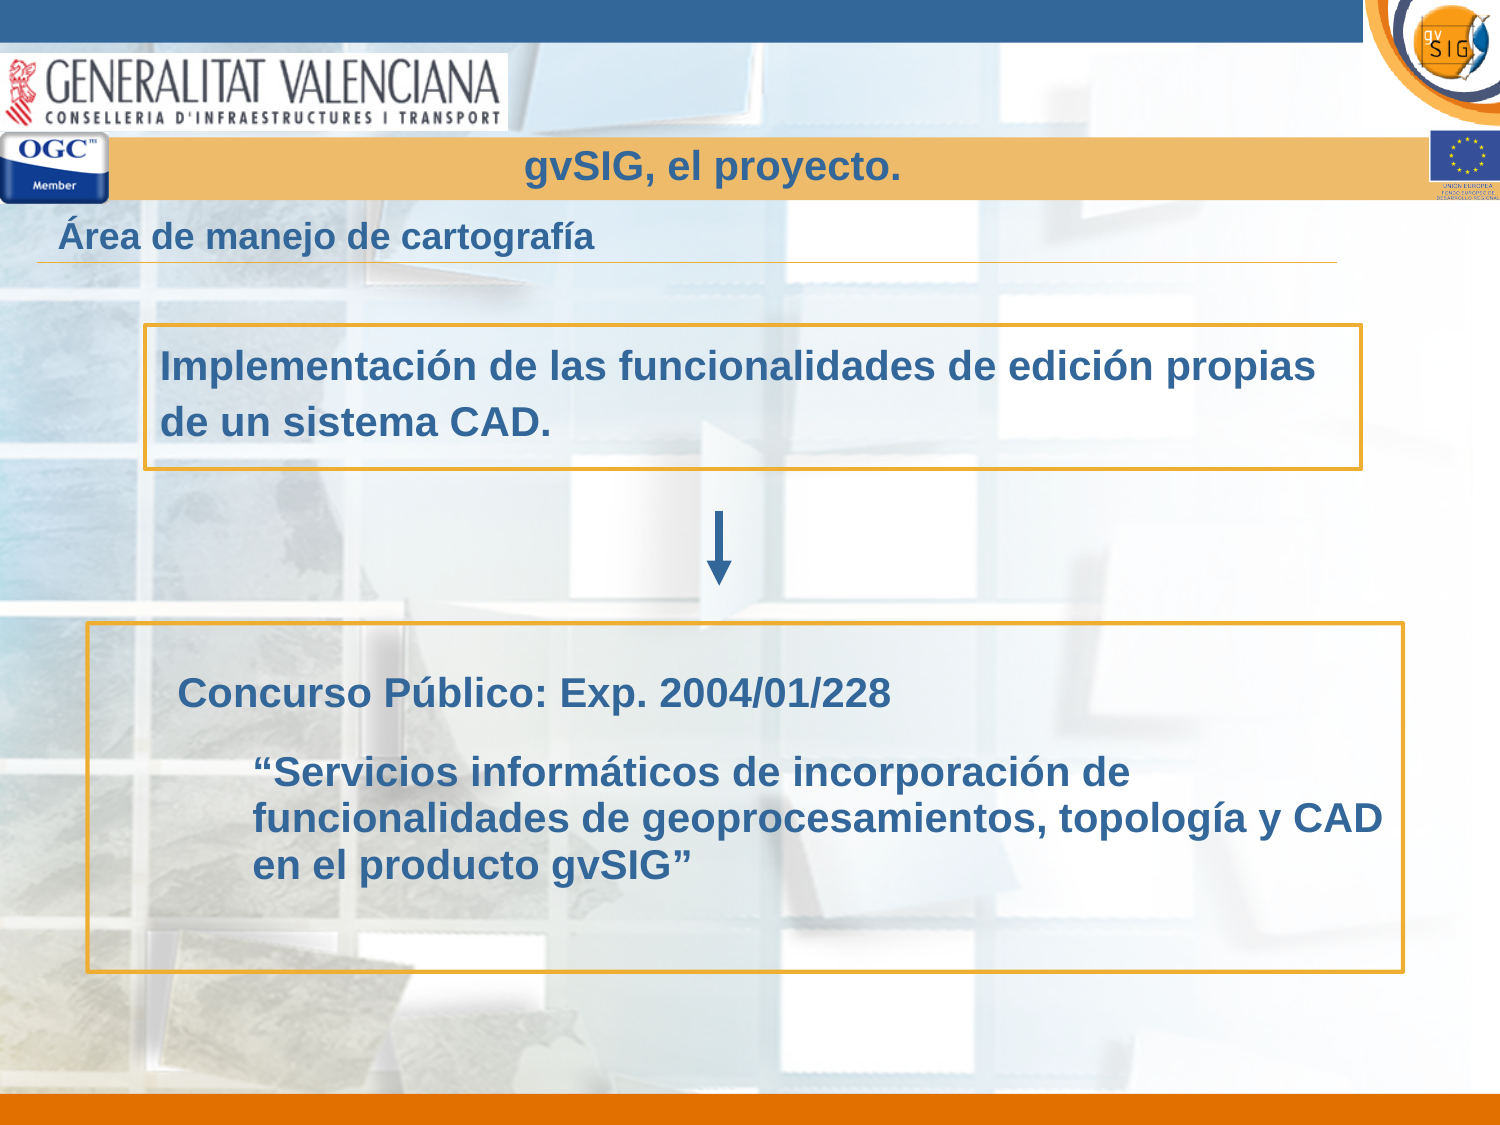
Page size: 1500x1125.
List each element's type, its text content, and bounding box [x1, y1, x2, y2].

picture [0, 53, 508, 131]
text_box Área de manejo de cartografía [25, 209, 813, 271]
text_box Implementación de las funcionalidades de edición propias de un sistema CAD. [145, 324, 1362, 534]
text_box Concurso Público: Exp. 2004/01/228 “Servicios informáticos de incorporación de funcionalidades de geoprocesamientos, topología y CAD en el producto gvSIG” [87, 623, 1403, 990]
text_box gvSIG, el proyecto. [6, 137, 1420, 203]
picture [1363, 0, 1500, 127]
picture [1429, 129, 1500, 200]
picture [0, 132, 109, 204]
